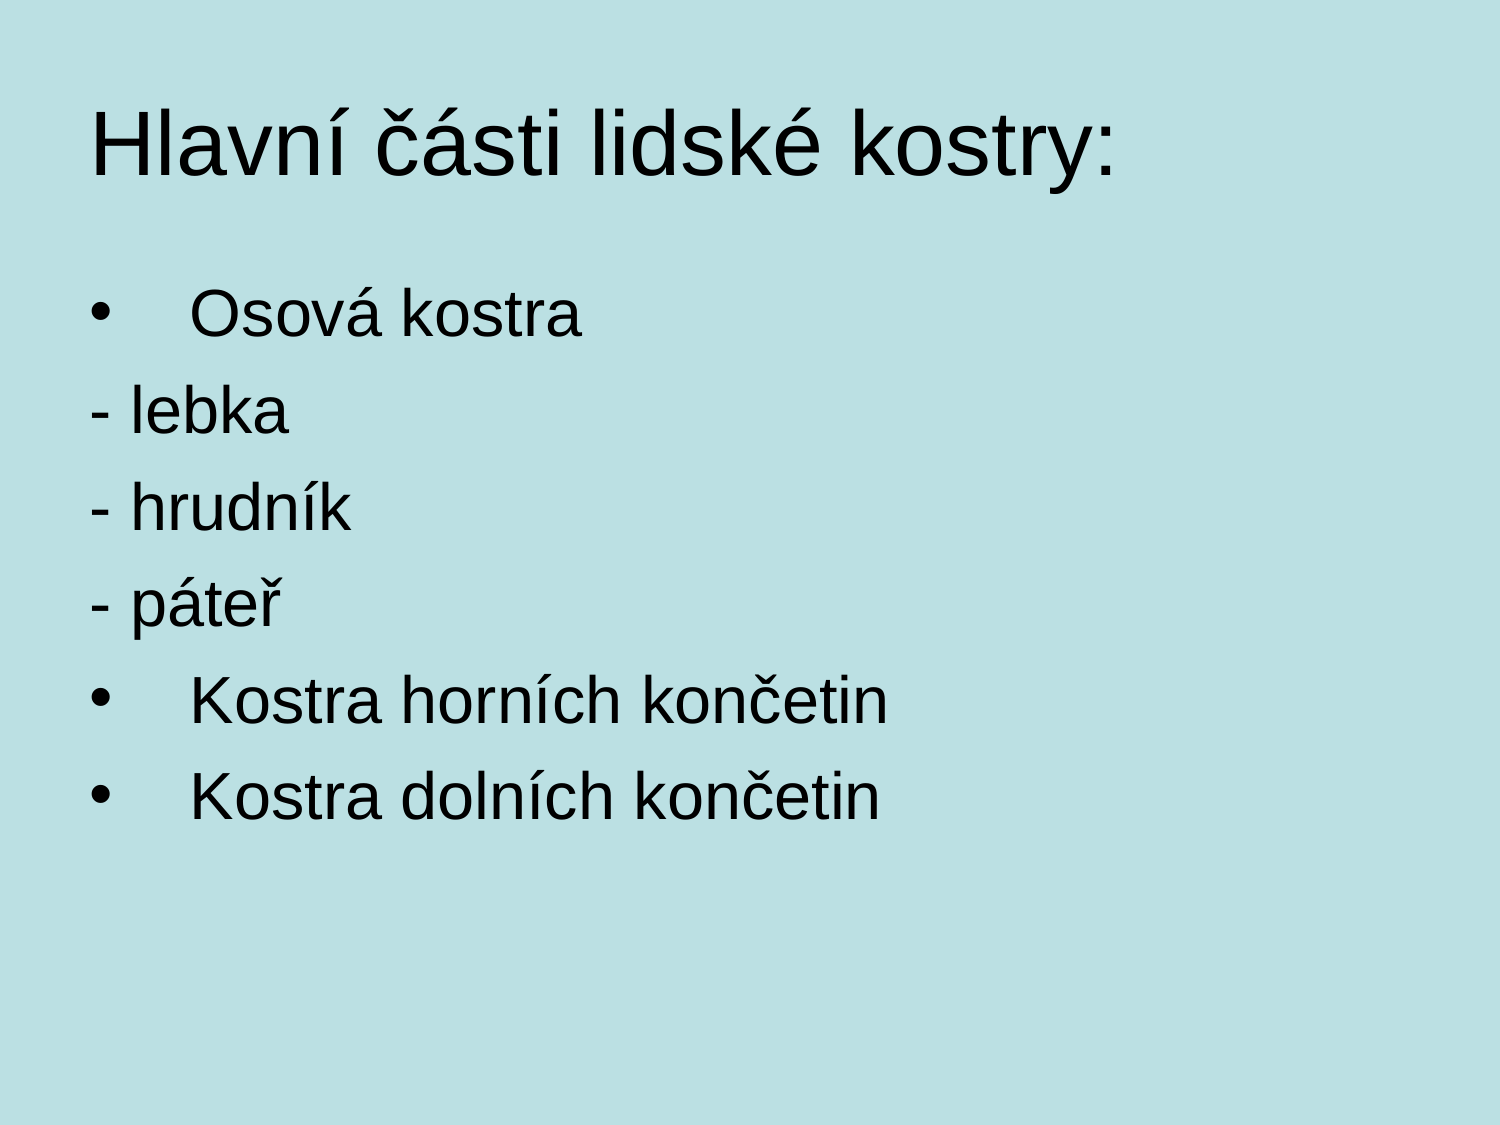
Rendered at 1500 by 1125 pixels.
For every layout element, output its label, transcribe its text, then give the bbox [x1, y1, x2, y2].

list Osová kostra - lebka - hrudník - páteř Kostra horních končetin Kostra dolních končetin [75, 262, 1426, 1125]
title Hlavní části lidské kostry: [75, 45, 1426, 233]
